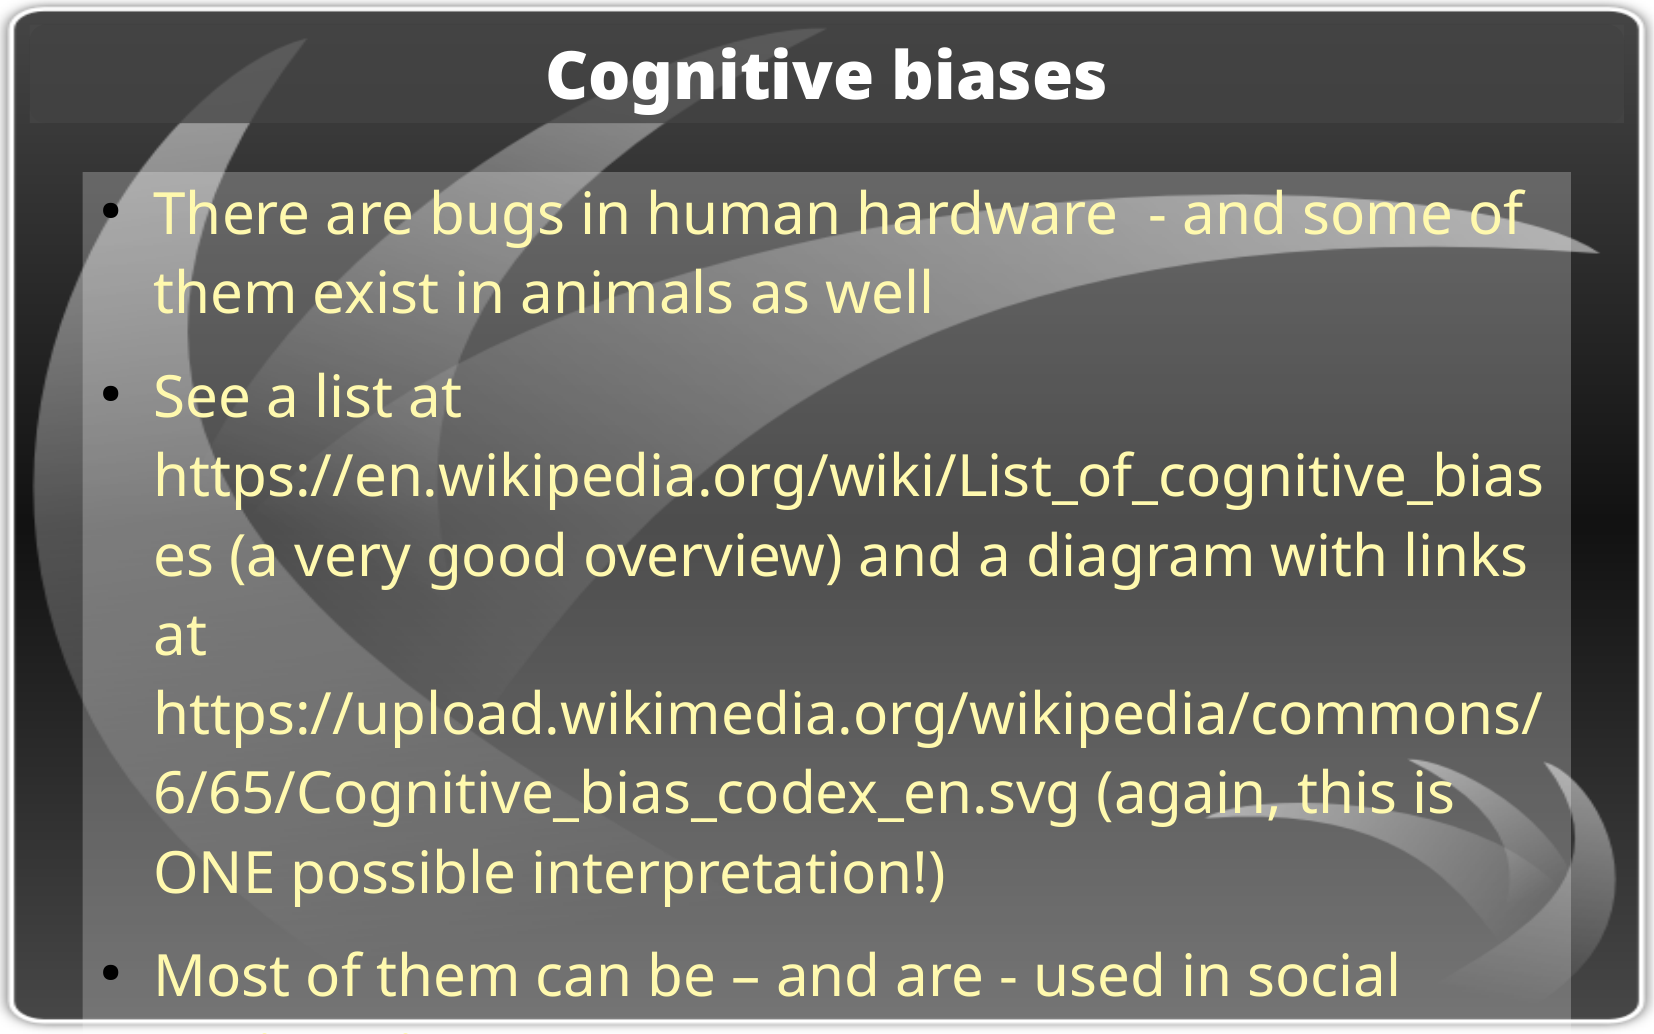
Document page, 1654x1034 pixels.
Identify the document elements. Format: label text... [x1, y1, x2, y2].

list There are bugs in human hardware - and some of them exist in animals as well See a list at https://en.wikipedia.org/wiki/List_of_cognitive_biases (a very good overview) and a diagram with links at https://upload.wikimedia.org/wikipedia/commons/6/65/Cognitive_bias_codex_en.svg (again, this is ONE possible interpretation!) Most of them can be – and are - used in social engineering! [82, 172, 1571, 990]
picture [0, 0, 1654, 1034]
title Cognitive biases [29, 24, 1625, 124]
